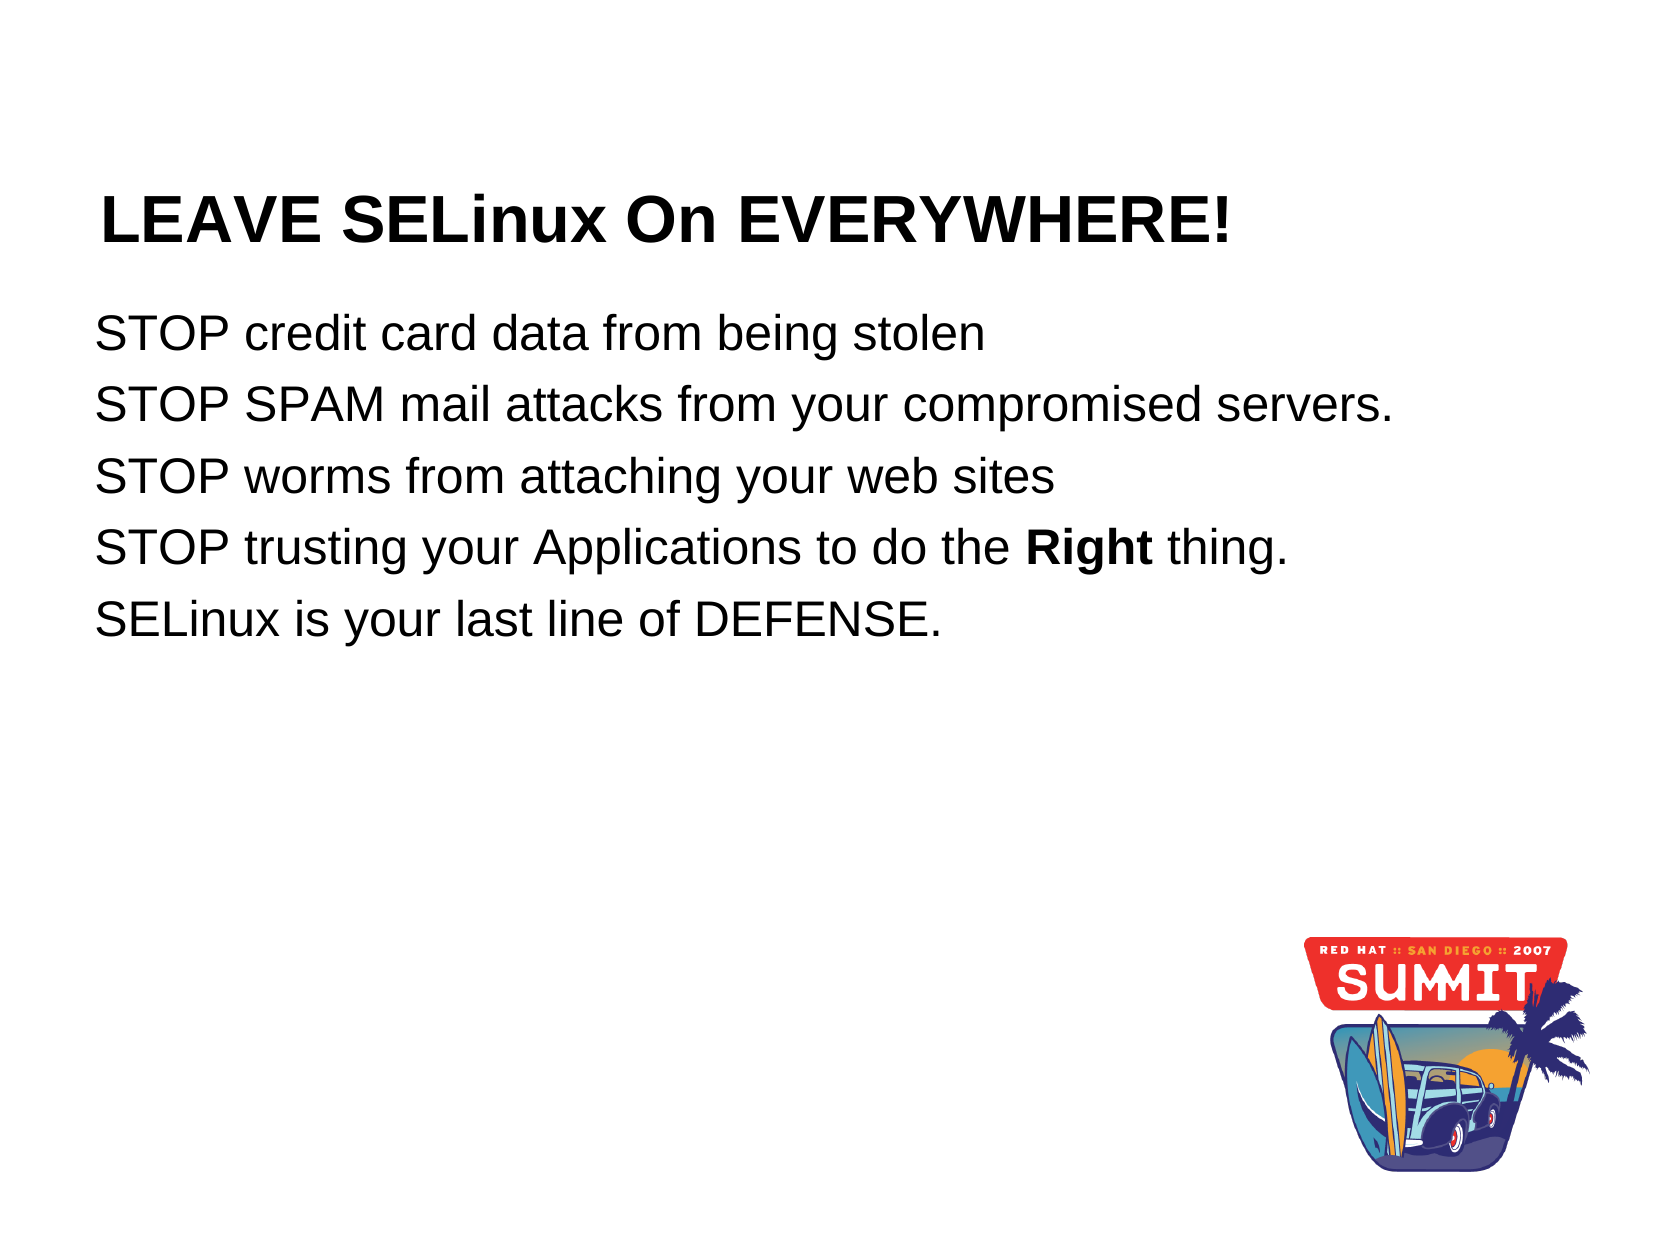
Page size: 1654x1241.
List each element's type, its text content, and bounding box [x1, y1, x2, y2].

picture [1500, 937, 1590, 1172]
list STOP credit card data from being stolen STOP SPAM mail attacks from your compromised servers. STOP worms from attaching your web sites STOP trusting your Applications to do the Right thing. SELinux is your last line of DEFENSE. [94, 304, 1500, 1174]
title LEAVE SELinux On EVERYWHERE! [100, 164, 1506, 275]
